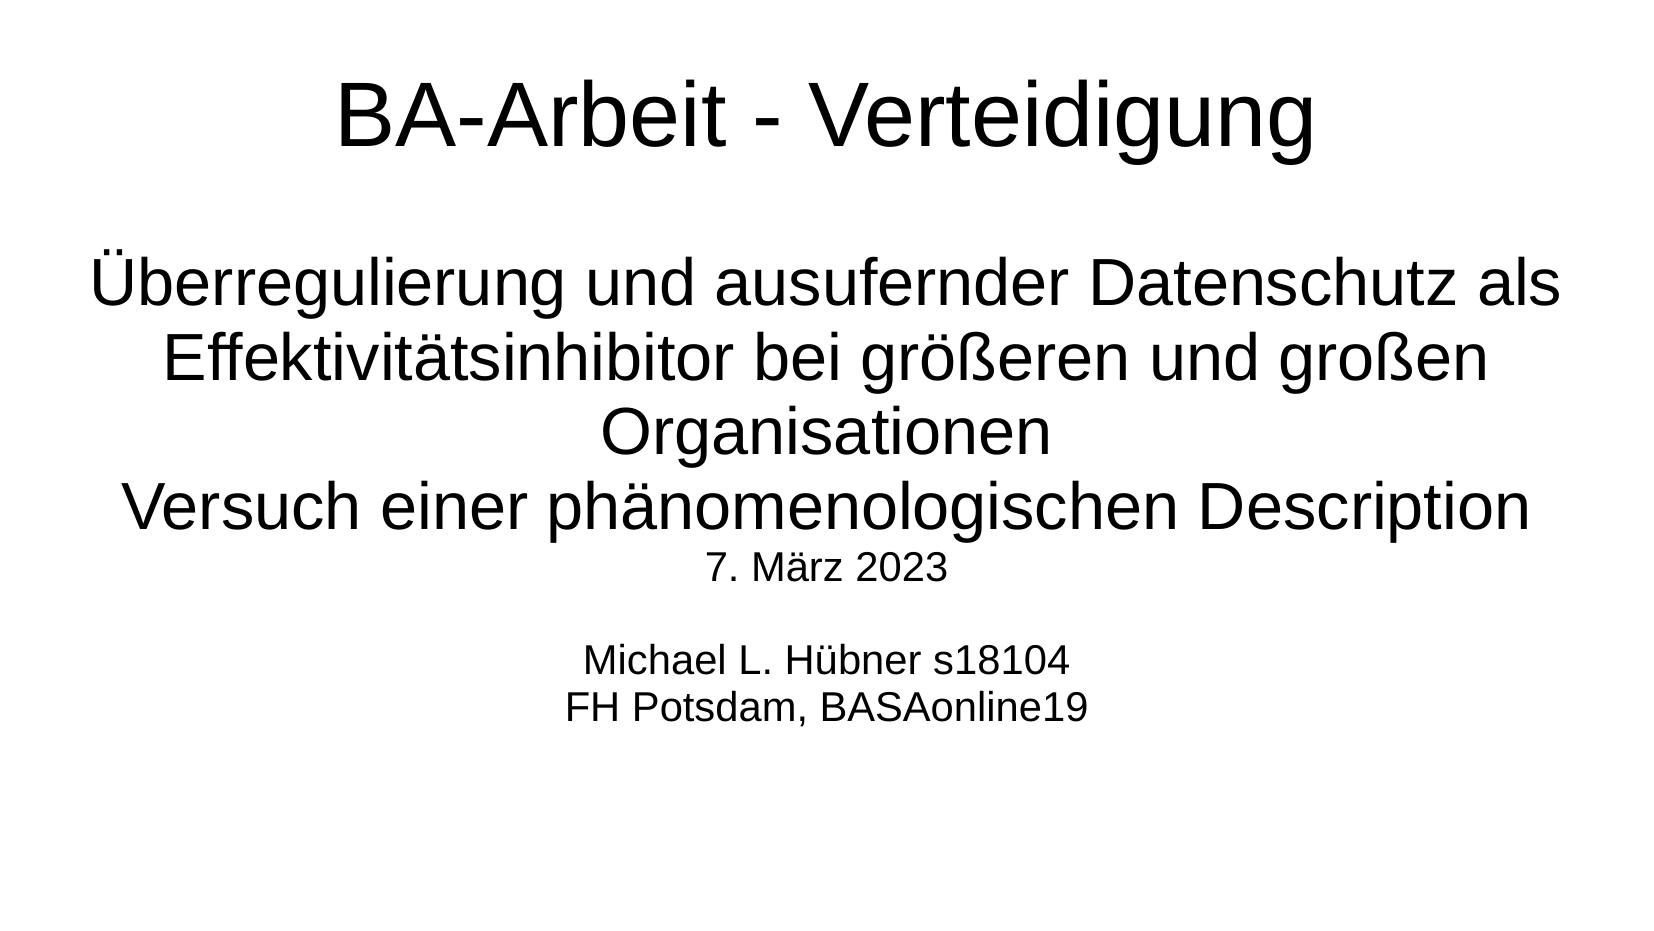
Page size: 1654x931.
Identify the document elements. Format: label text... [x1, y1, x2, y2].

subtitle Überregulierung und ausufernder Datenschutz als Effektivitätsinhibitor bei größeren und großen Organisationen Versuch einer phänomenologischen Description 7. März 2023 Michael L. Hübner s18104 FH Potsdam, BASAonline19 [82, 217, 1571, 758]
title BA-Arbeit - Verteidigung [82, 37, 1571, 193]
